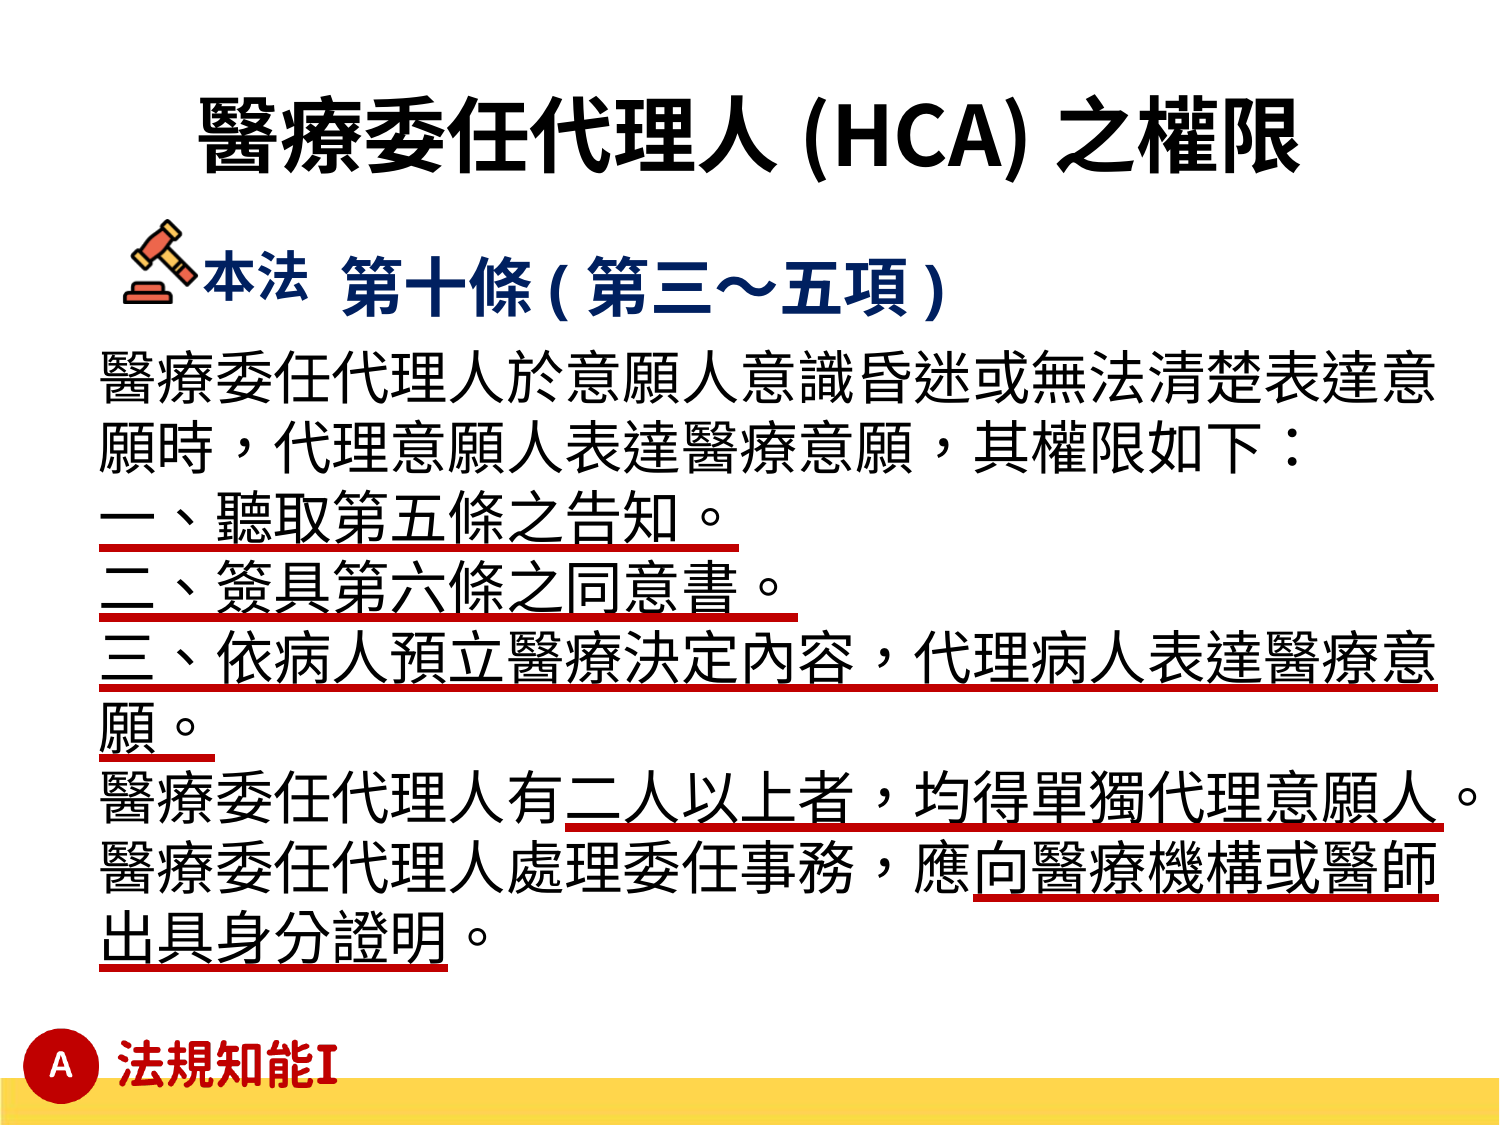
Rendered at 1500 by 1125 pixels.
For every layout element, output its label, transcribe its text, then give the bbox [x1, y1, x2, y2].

text_box 本法 [187, 234, 330, 315]
text_box 第十條(第三～五項) [324, 239, 1241, 332]
text_box 本法 [216, 267, 226, 285]
text_box 本法 [232, 267, 242, 285]
picture [118, 219, 203, 304]
title 醫療委任代理人(HCA)之權限 [83, 75, 1417, 191]
picture [0, 1019, 1500, 1125]
text_box 醫療委任代理人於意願人意識昏迷或無法清楚表達意願時，代理意願人表達醫療意願，其權限如下： 一、聽取第五條之告知。 二、簽具第六條之同意書。 三、依病人預立醫療決定內容，代理病人表達醫療意願。 醫療委任代理人有二人以上者，均得單獨代理意願人。 醫療委任代理人處理委任事務，應向醫療機構或醫師出具身分證明。 [83, 333, 1459, 979]
